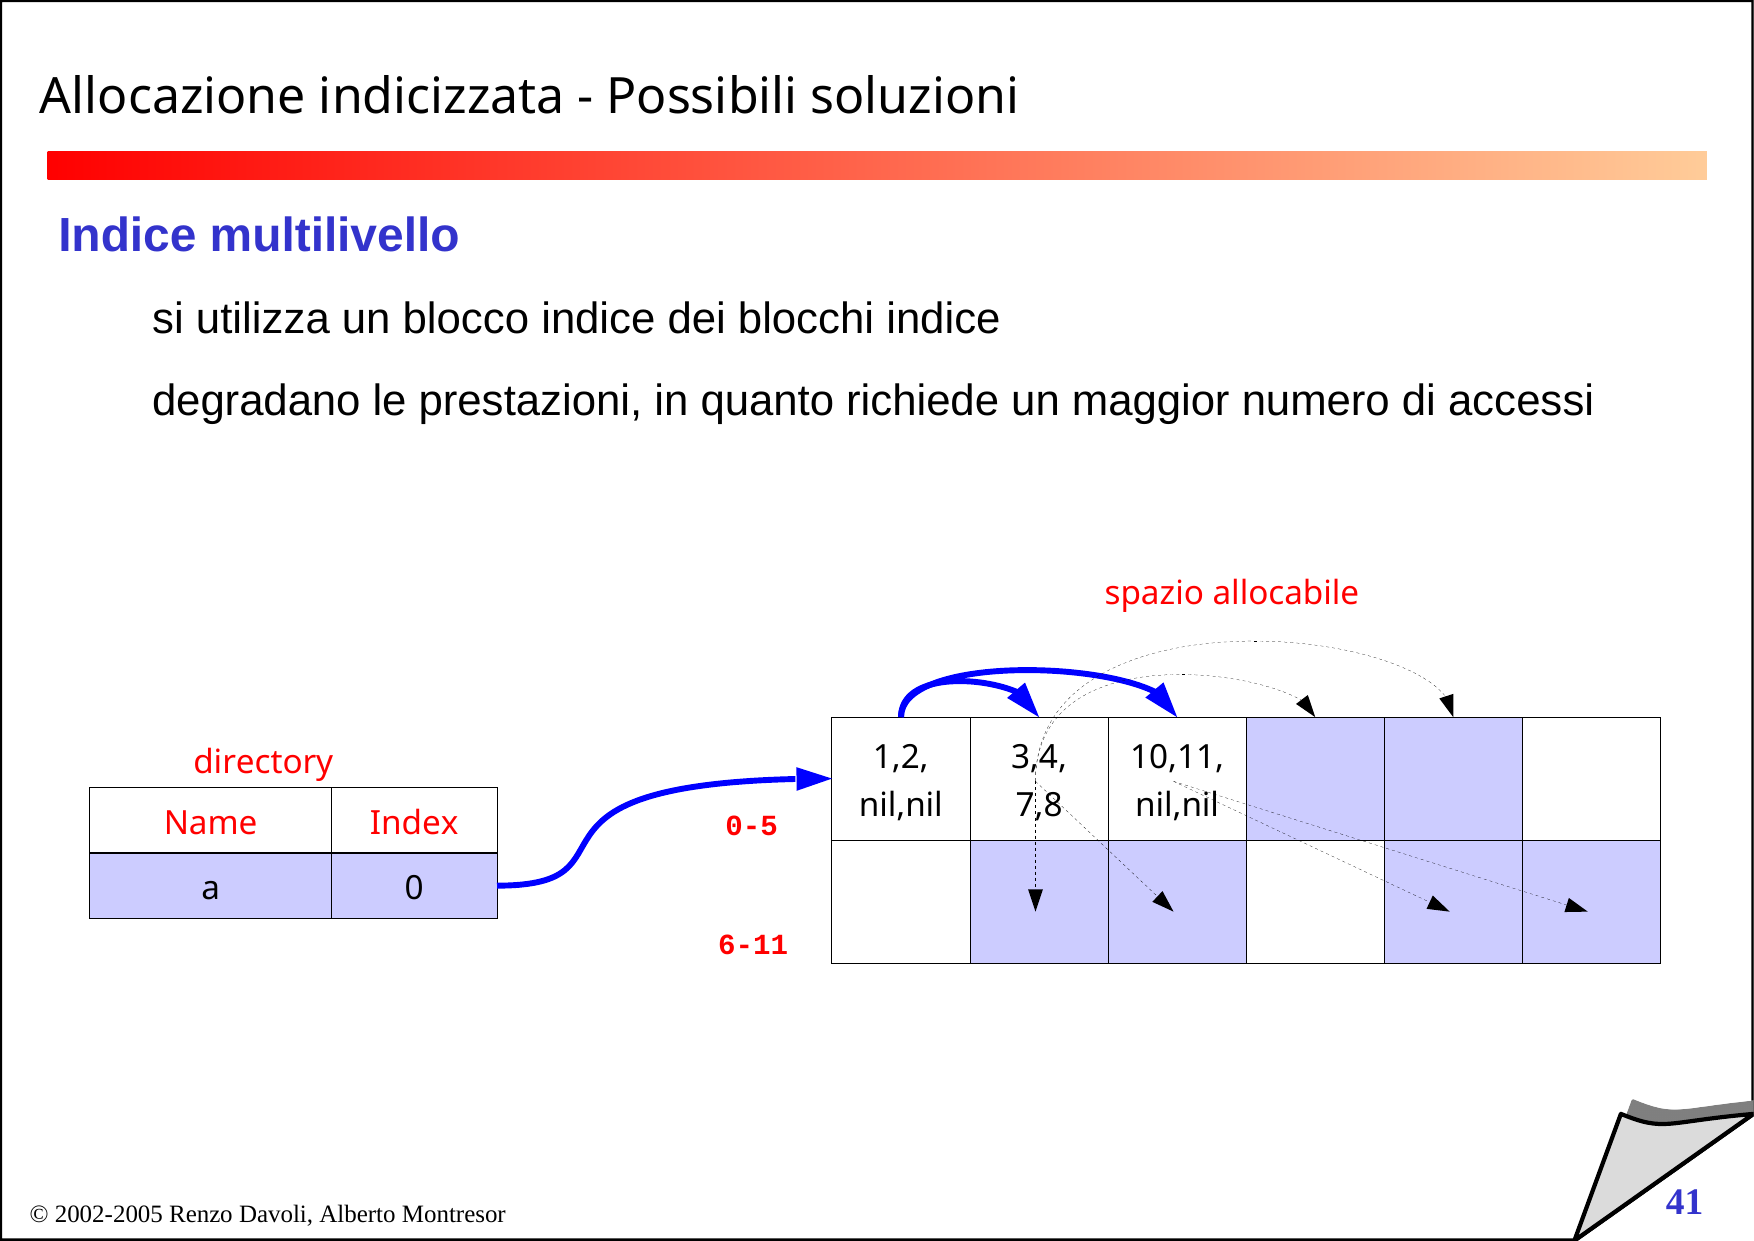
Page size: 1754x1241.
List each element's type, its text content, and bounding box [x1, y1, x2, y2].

text_box Start [1469, 152, 1474, 179]
text_box directory [193, 735, 365, 787]
text_box a [89, 853, 331, 919]
text_box 0-5 [725, 809, 788, 847]
text_box spazio allocabile [1104, 566, 1396, 618]
text_box Name [89, 787, 331, 853]
text_box 1,2, nil,nil [831, 717, 970, 840]
text_box [971, 841, 1246, 964]
text_box 0 [331, 853, 498, 919]
text_box [1247, 717, 1661, 964]
text_box 10,11, nil,nil [1109, 717, 1247, 841]
text_box Index [331, 787, 498, 853]
title Allocazione indicizzata - Possibili soluzioni [40, 49, 1713, 144]
text_box 6-11 [1074, 152, 1078, 179]
list Indice multilivello si utilizza un blocco indice dei blocchi indice degradano le prestazioni, in quanto richiede un maggior numero di accessi [58, 206, 1695, 521]
text_box 6-11 [718, 928, 801, 966]
text_box 3,4, 7,8 [970, 717, 1109, 841]
